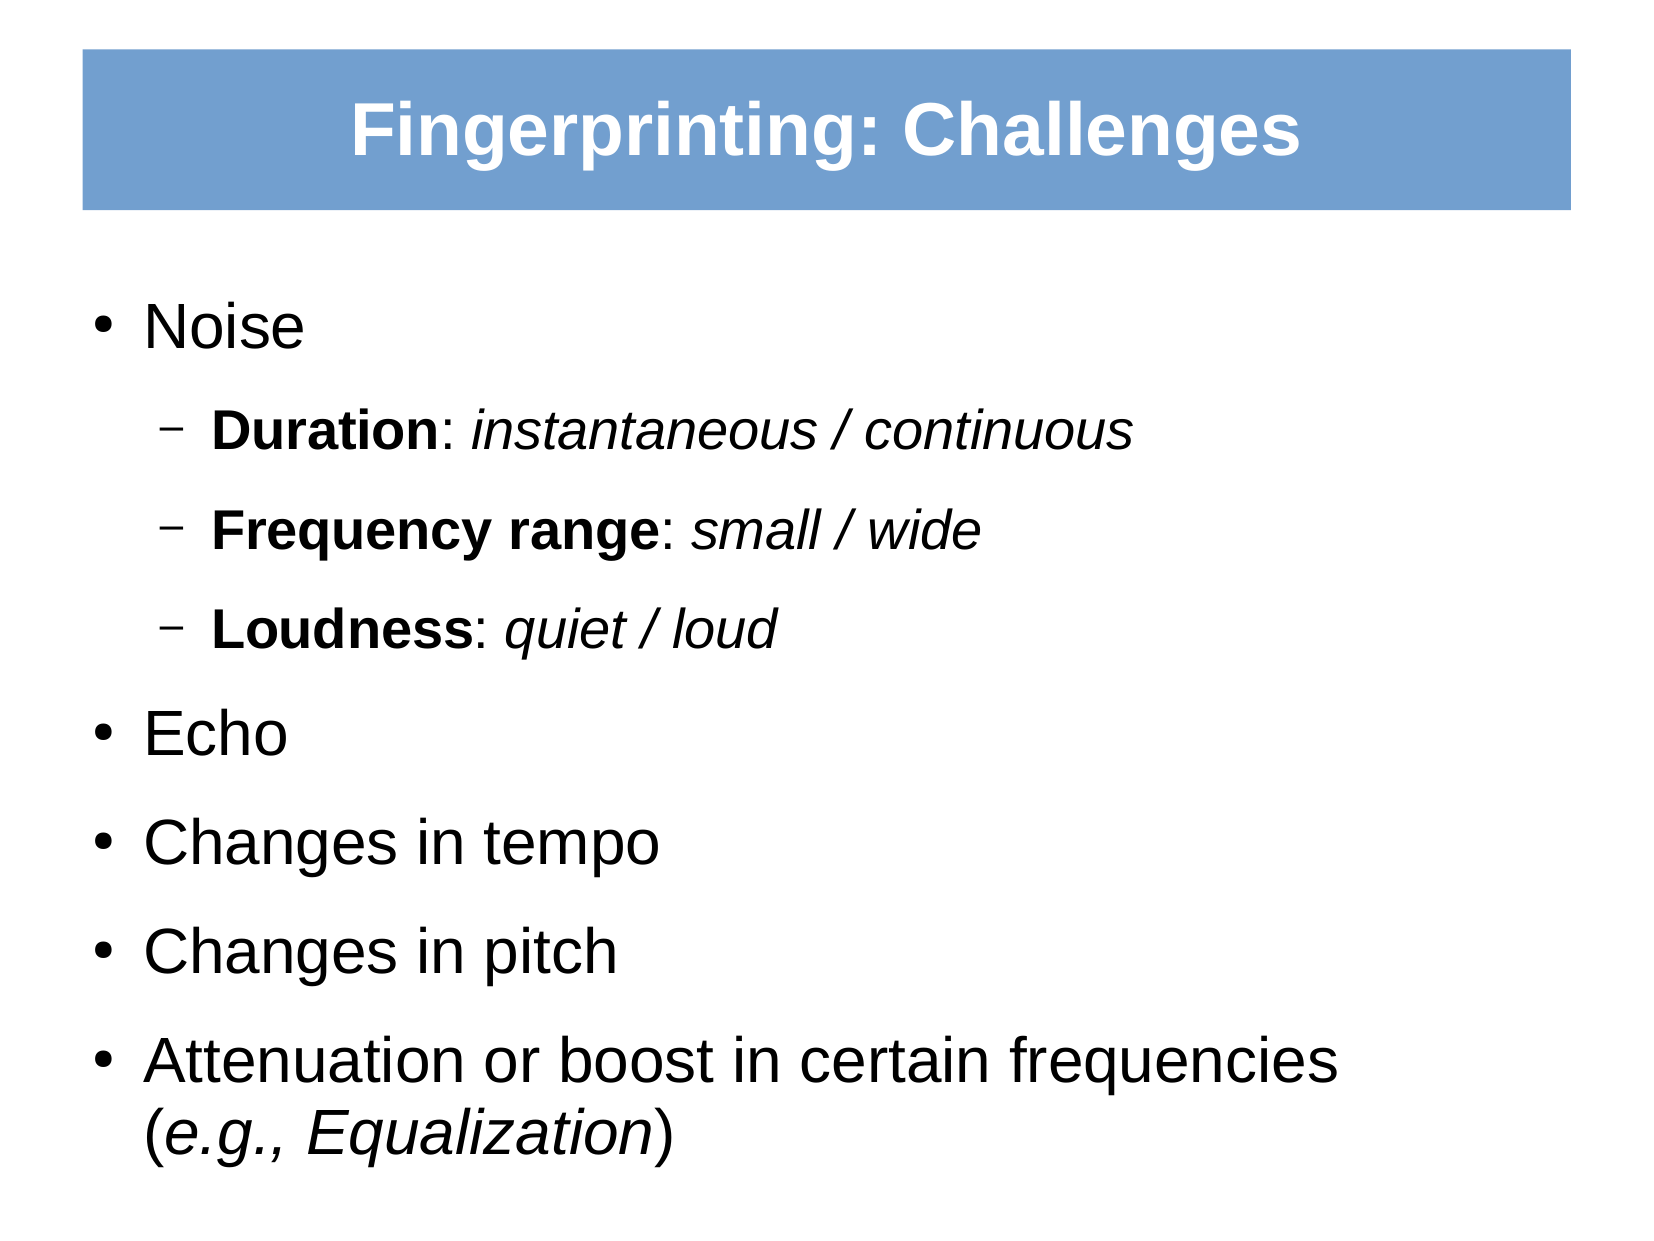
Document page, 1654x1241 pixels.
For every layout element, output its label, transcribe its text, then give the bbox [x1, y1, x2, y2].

list Noise Duration: instantaneous / continuous Frequency range: small / wide Loudness: quiet / loud Echo Changes in tempo Changes in pitch Attenuation or boost in certain frequencies (e.g., Equalization) [75, 290, 1576, 1171]
title Fingerprinting: Challenges [82, 49, 1571, 211]
